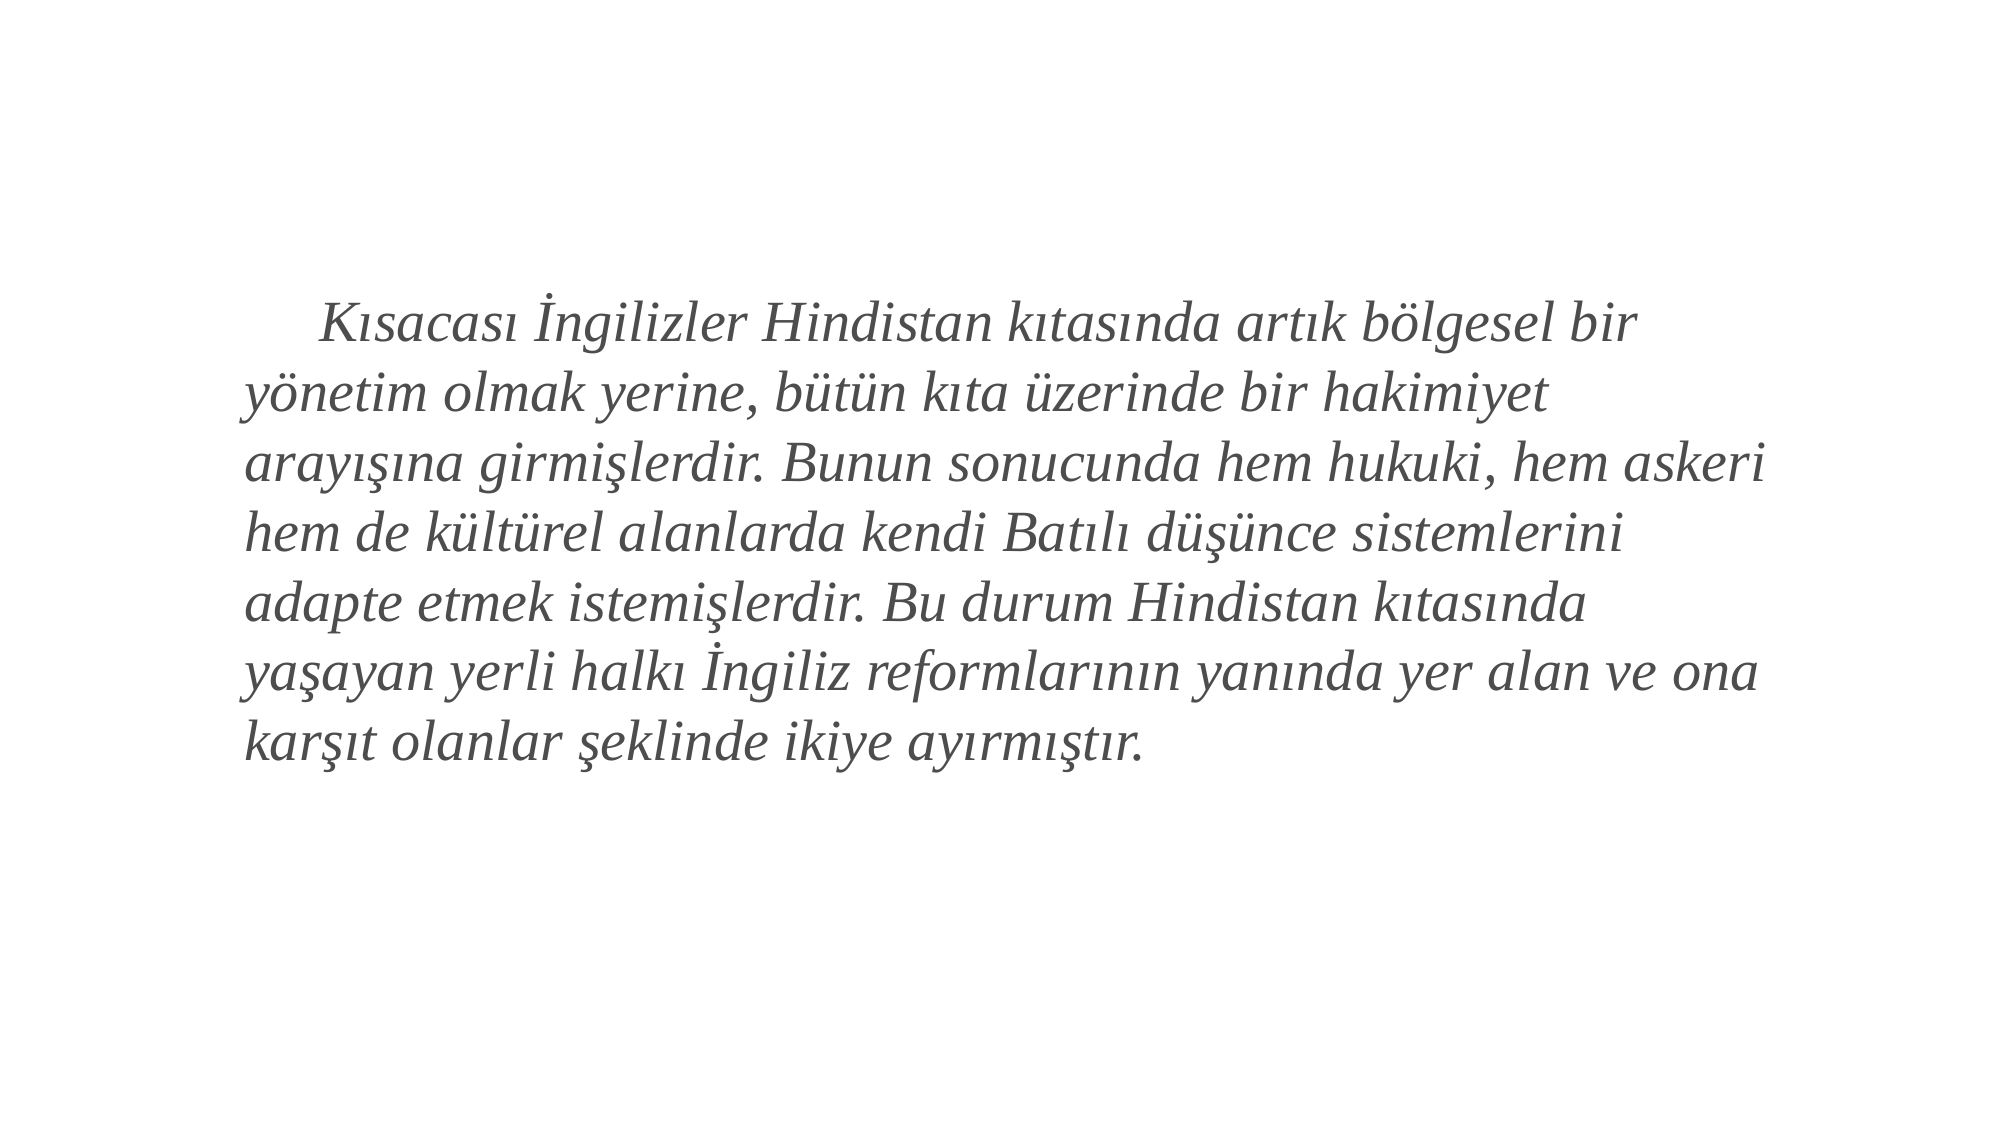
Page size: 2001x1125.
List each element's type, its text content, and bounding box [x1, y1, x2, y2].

list Kısacası İngilizler Hindistan kıtasında artık bölgesel bir yönetim olmak yerine, bütün kıta üzerinde bir hakimiyet arayışına girmişlerdir. Bunun sonucunda hem hukuki, hem askeri hem de kültürel alanlarda kendi Batılı düşünce sistemlerini adapte etmek istemişlerdir. Bu durum Hindistan kıtasında yaşayan yerli halkı İngiliz reformlarının yanında yer alan ve ona karşıt olanlar şeklinde ikiye ayırmıştır. [220, 167, 1791, 889]
